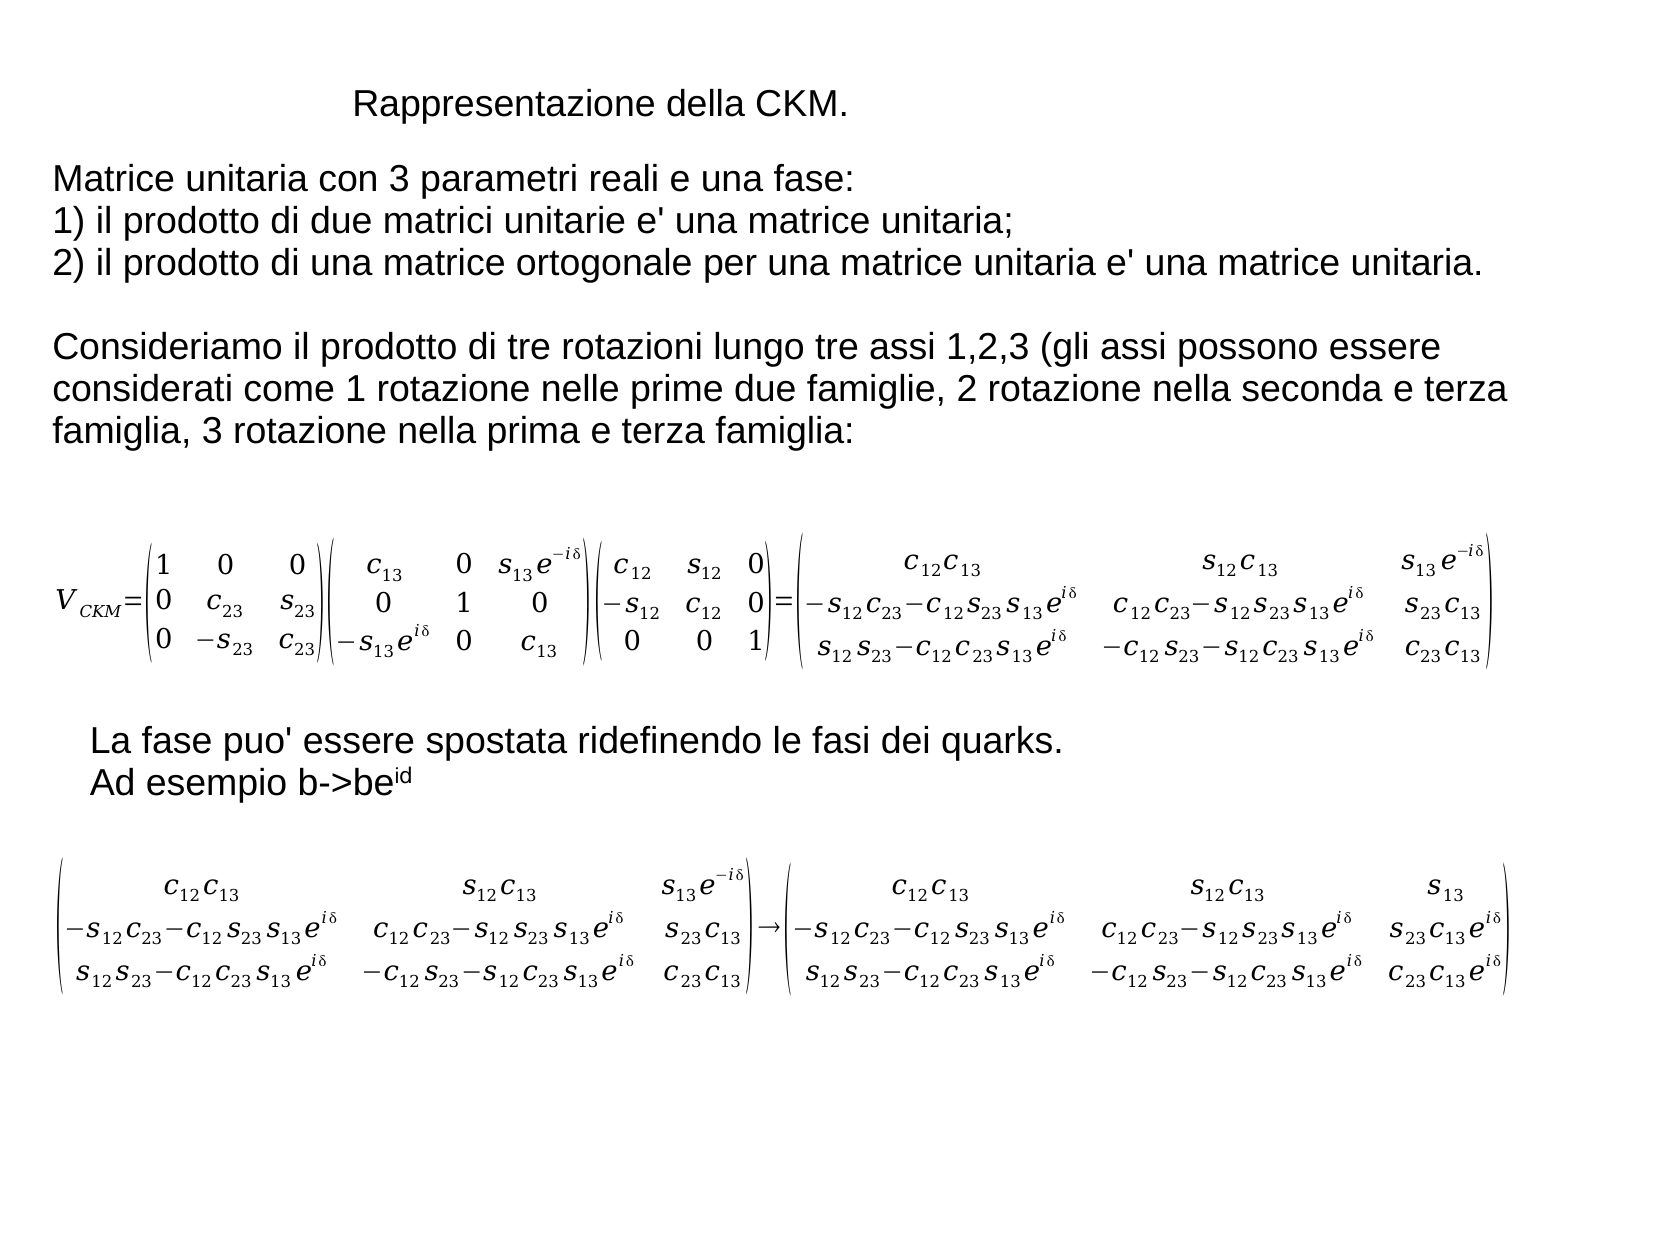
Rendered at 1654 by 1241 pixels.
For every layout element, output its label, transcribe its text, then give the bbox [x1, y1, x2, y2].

text_box Rappresentazione della CKM. [337, 75, 1276, 132]
text_box La fase puo' essere spostata ridefinendo le fasi dei quarks. Ad esempio b->beid [75, 712, 1201, 815]
chart [48, 531, 1502, 672]
text_box Matrice unitaria con 3 parametri reali e una fase: 1) il prodotto di due matrici unitarie e' una matrice unitaria; 2) il prodotto di una matrice ortogonale per una matrice unitaria e' una matrice unitaria. Consideriamo il prodotto di tre rotazioni lungo tre assi 1,2,3 (gli assi possono essere considerati come 1 rotazione nelle prime due famiglie, 2 rotazione nella seconda e terza famiglia, 3 rotazione nella prima e terza famiglia: [37, 150, 1576, 459]
chart [48, 856, 1518, 998]
